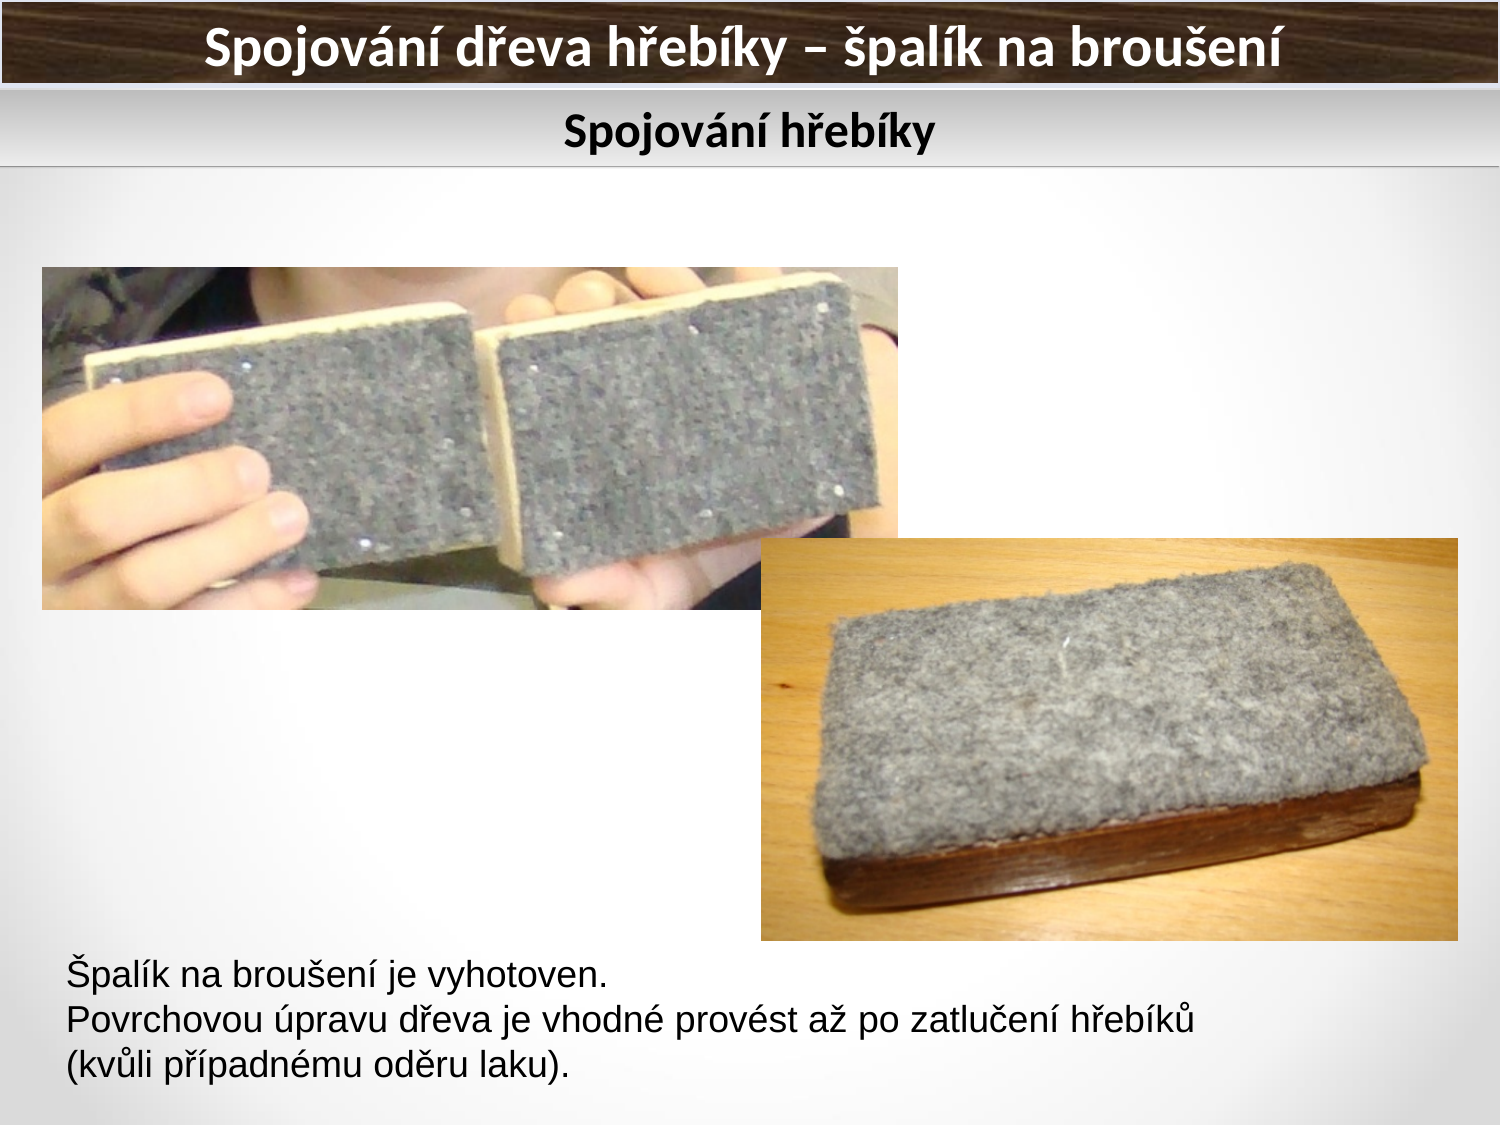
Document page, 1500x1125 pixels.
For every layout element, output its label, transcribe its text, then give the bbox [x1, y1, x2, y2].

text_box Spojování hřebíky [0, 90, 1500, 166]
picture [0, 86, 1500, 90]
picture [0, 166, 1500, 1125]
text_box Špalík na broušení je vyhotoven. Povrchovou úpravu dřeva je vhodné provést až po zatlučení hřebíků (kvůli případnému oděru laku). [51, 942, 1436, 1094]
text_box Spojování dřeva hřebíky – špalík na broušení [0, 0, 1500, 86]
